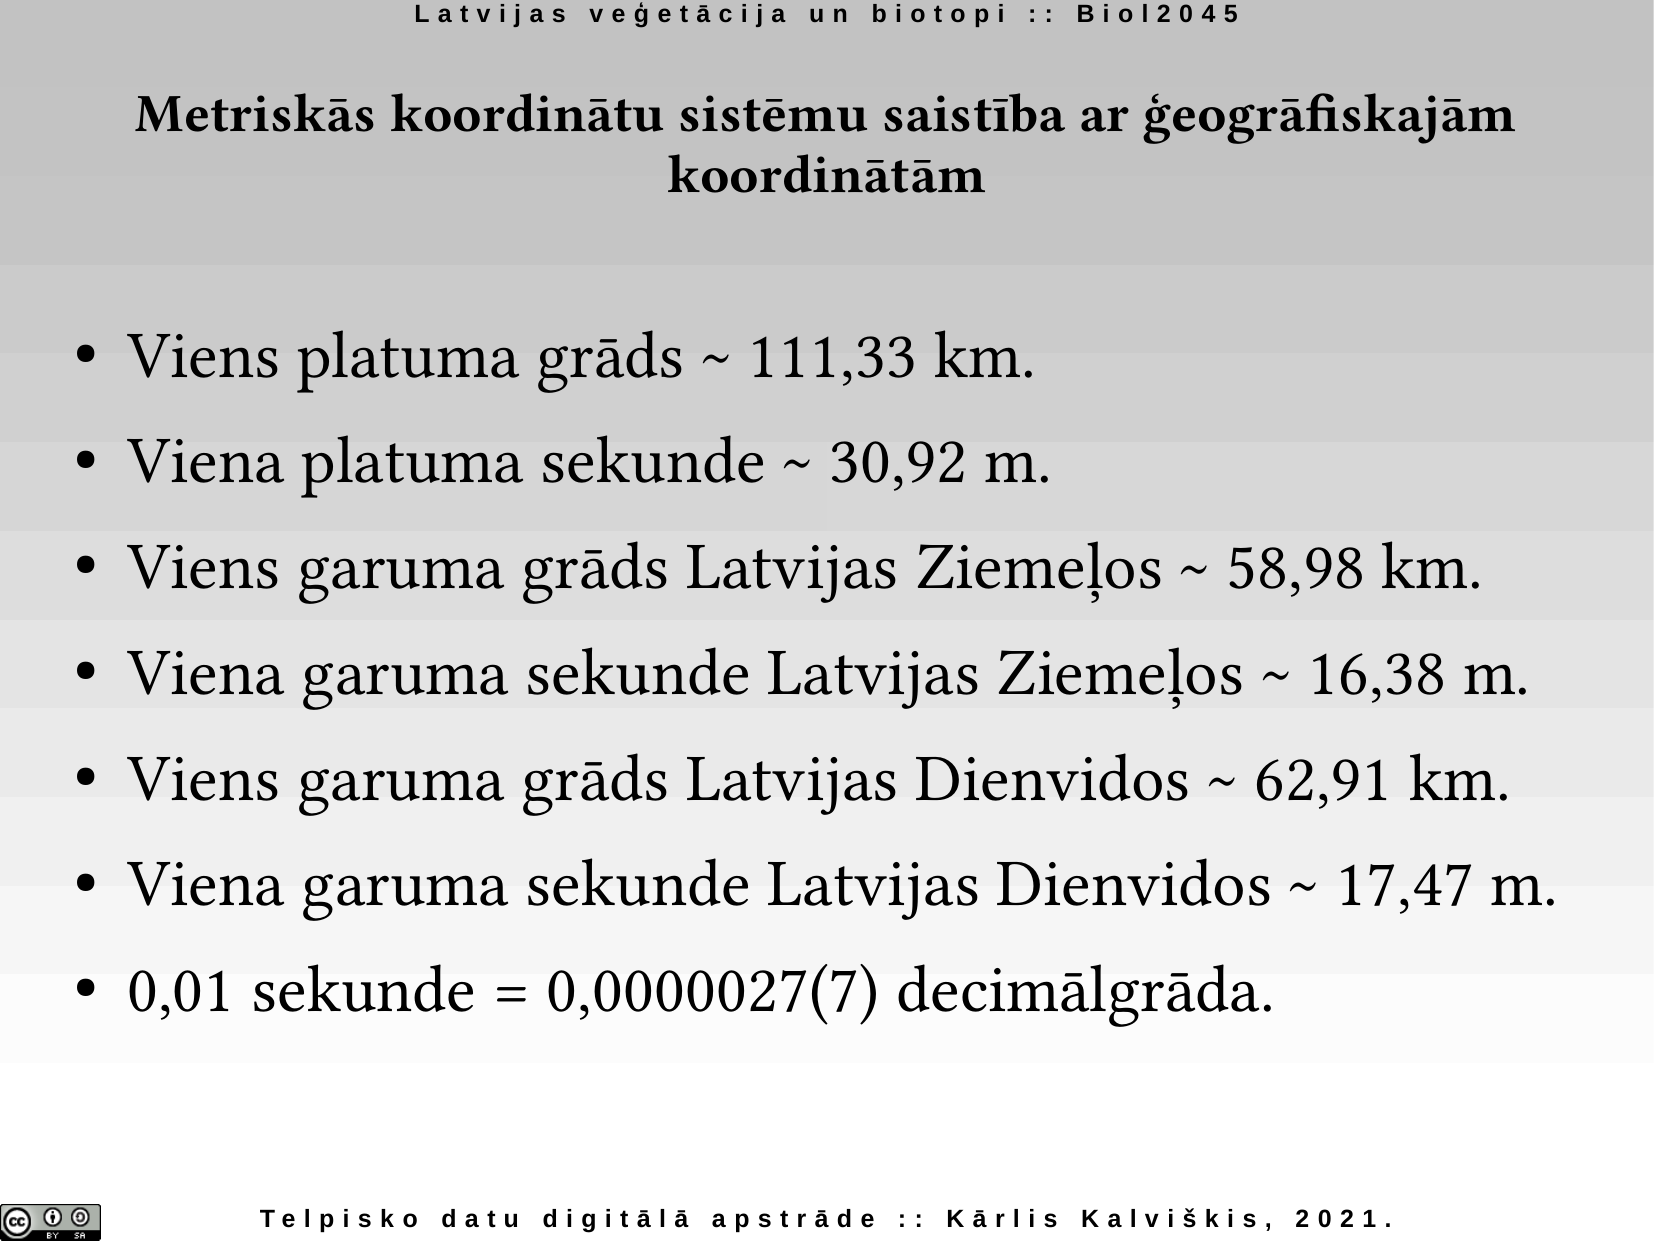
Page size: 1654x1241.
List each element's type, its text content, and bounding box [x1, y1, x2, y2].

picture [0, 287, 1654, 1241]
list Viens platuma grāds ~ 111,33 km. Viena platuma sekunde ~ 30,92 m. Viens garuma grāds Latvijas Ziemeļos ~ 58,98 km. Viena garuma sekunde Latvijas Ziemeļos ~ 16,38 m. Viens garuma grāds Latvijas Dienvidos ~ 62,91 km. Viena garuma sekunde Latvijas Dienvidos ~ 17,47 m. 0,01 sekunde = 0,0000027(7) decimālgrāda. [56, 317, 1600, 1175]
title Metriskās koordinātu sistēmu saistība ar ģeogrāfiskajām koordinātām [0, 1, 1654, 287]
